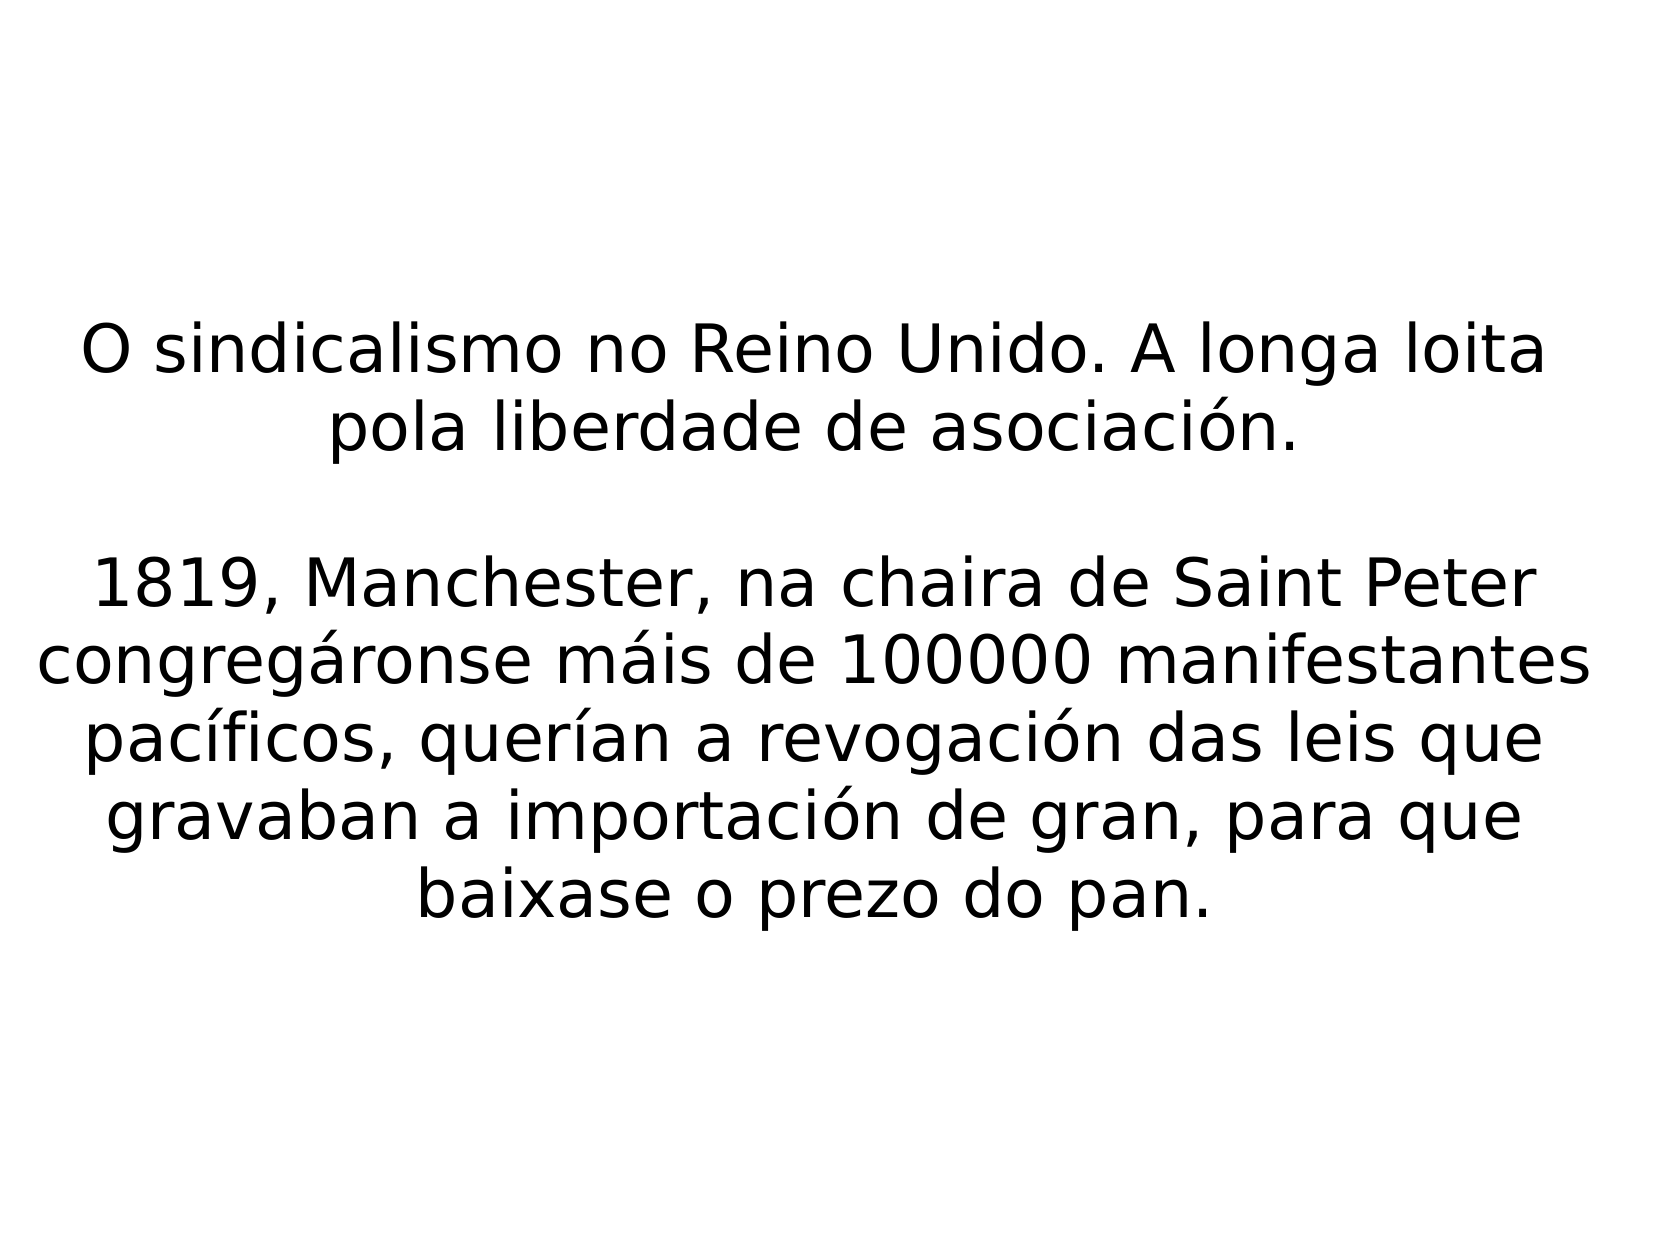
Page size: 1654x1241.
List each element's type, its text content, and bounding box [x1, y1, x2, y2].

subtitle O sindicalismo no Reino Unido. A longa loita pola liberdade de asociación. 1819, Manchester, na chaira de Saint Peter congregáronse máis de 100000 manifestantes pacíficos, querían a revogación das leis que gravaban a importación de gran, para que baixase o prezo do pan. [23, 310, 1607, 934]
